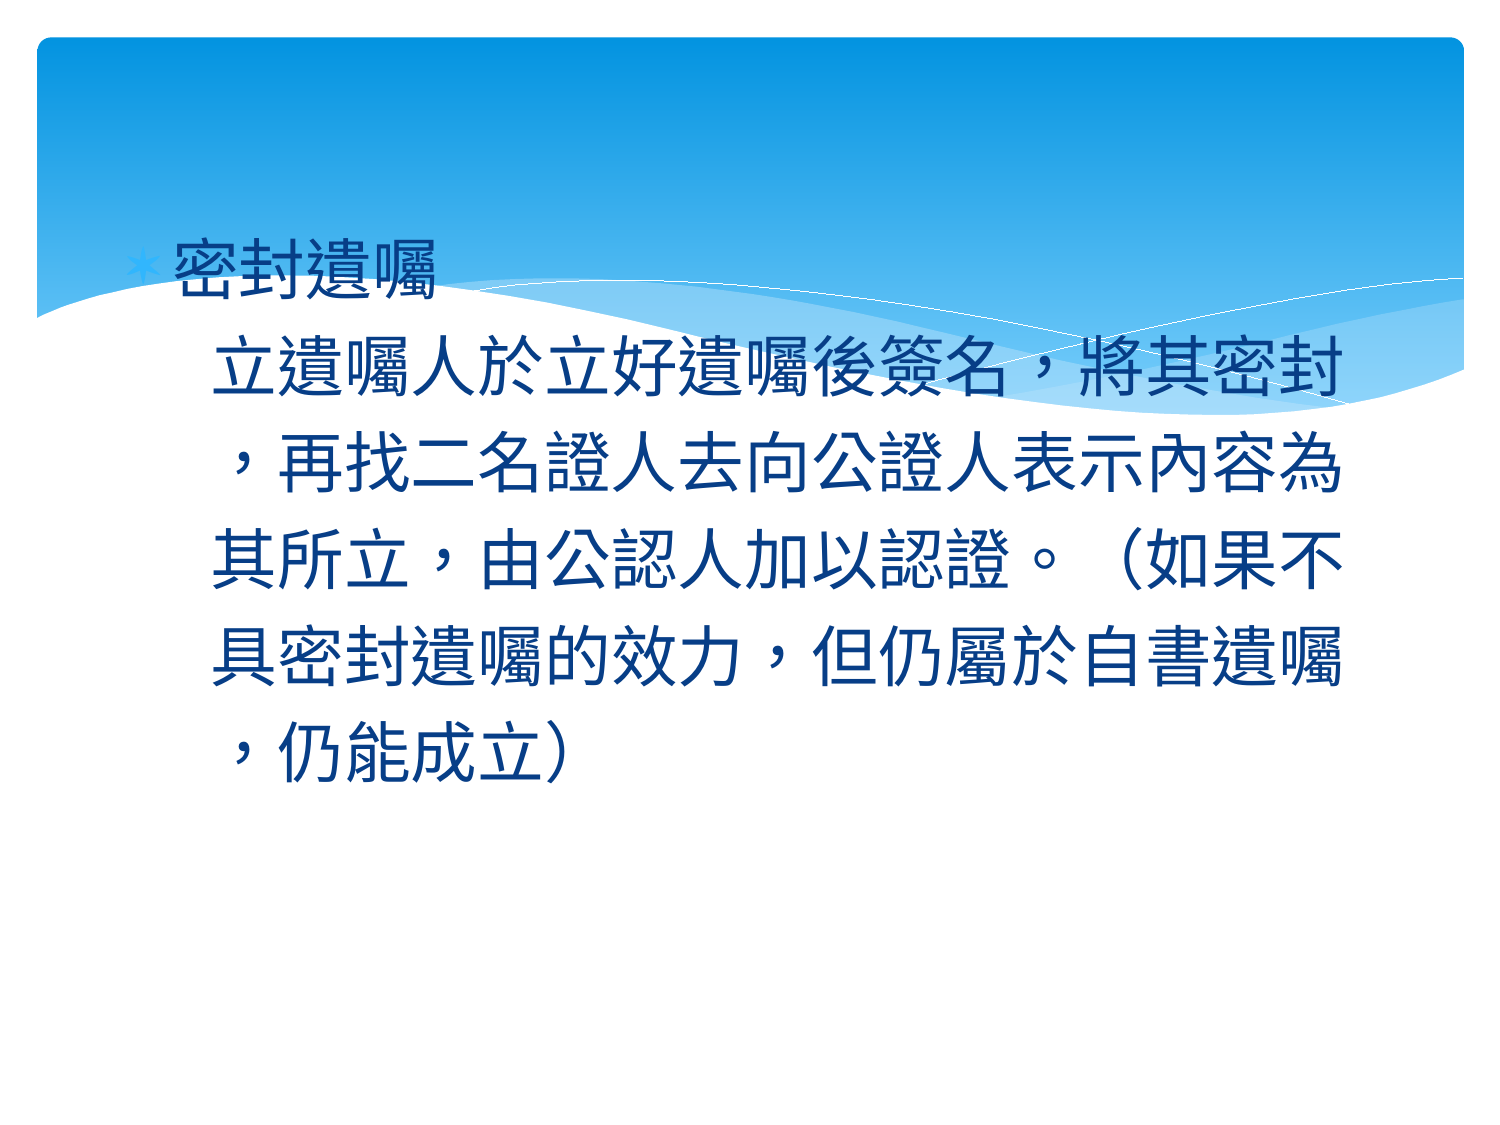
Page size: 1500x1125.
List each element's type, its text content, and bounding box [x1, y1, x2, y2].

list 密封遺囑 立遺囑人於立好遺囑後簽名，將其密封 ，再找二名證人去向公證人表示內容為 其所立，由公認人加以認證。（如果不 具密封遺囑的效力，但仍屬於自書遺囑 ，仍能成立） [112, 220, 1388, 1000]
